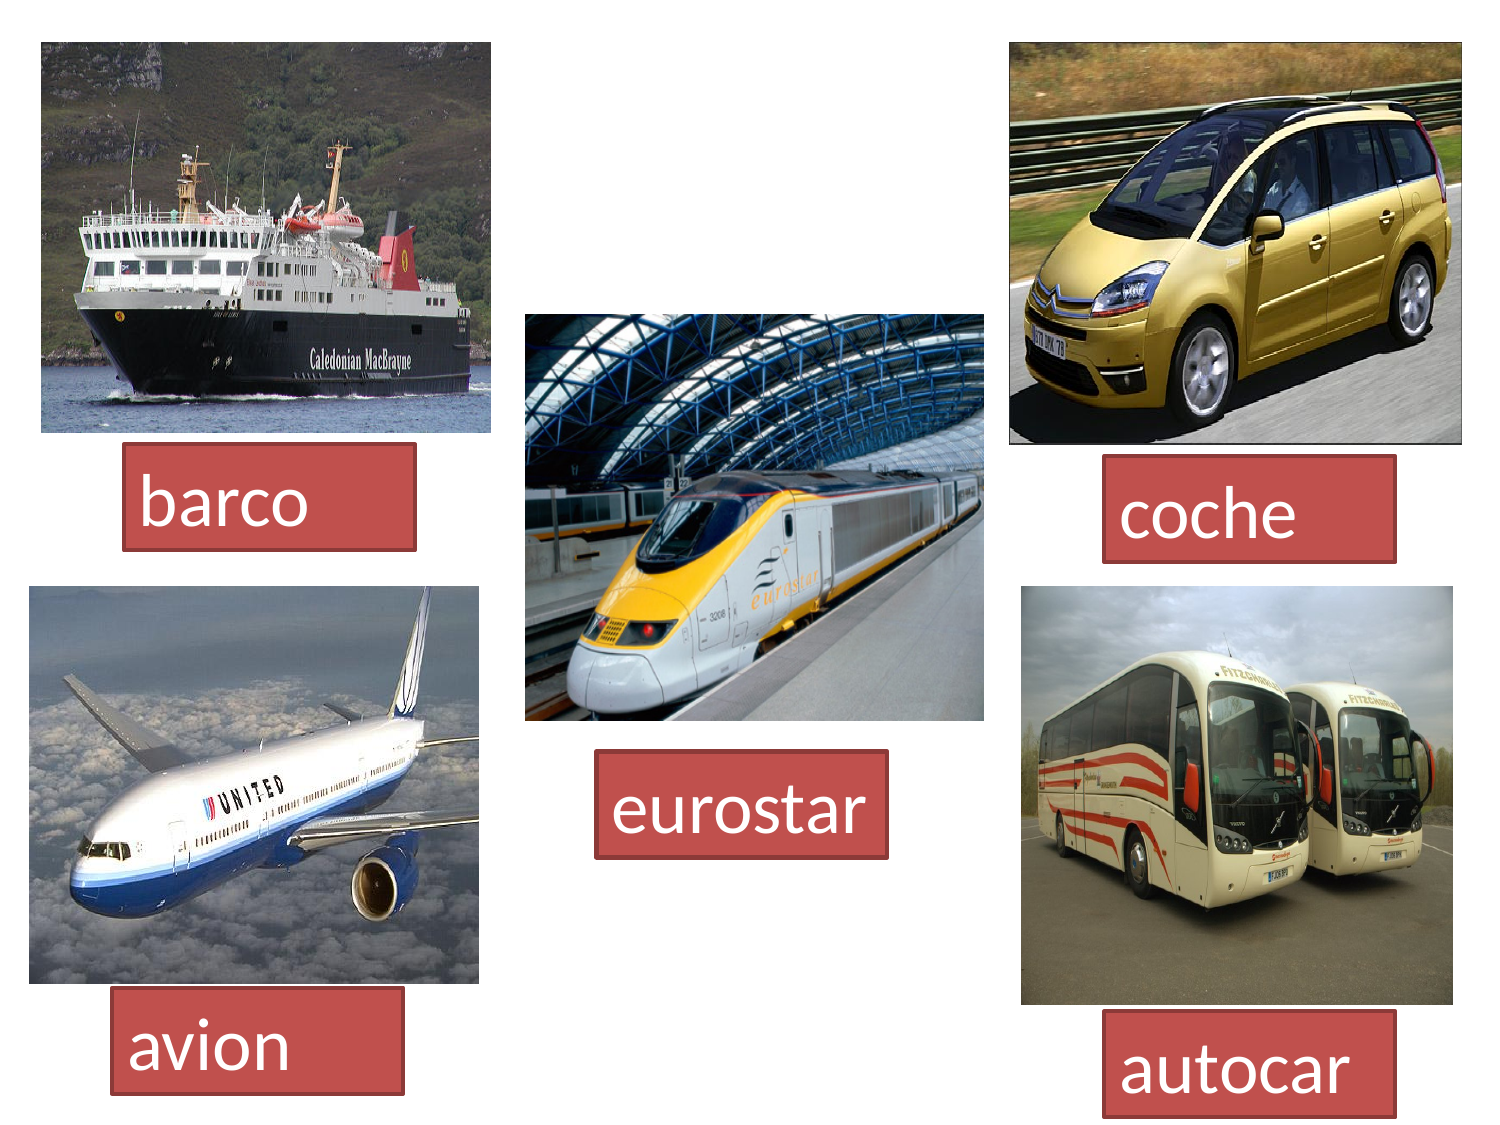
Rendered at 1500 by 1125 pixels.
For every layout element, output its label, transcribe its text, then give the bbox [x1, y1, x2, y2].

text_box coche [1104, 456, 1396, 563]
picture [1021, 586, 1453, 1005]
text_box barco [123, 444, 415, 551]
picture [29, 586, 479, 984]
picture [41, 42, 491, 433]
text_box avion [112, 987, 404, 1094]
picture [1009, 42, 1462, 445]
picture [525, 314, 984, 721]
text_box autocar [1104, 1011, 1396, 1118]
text_box eurostar [596, 751, 888, 858]
